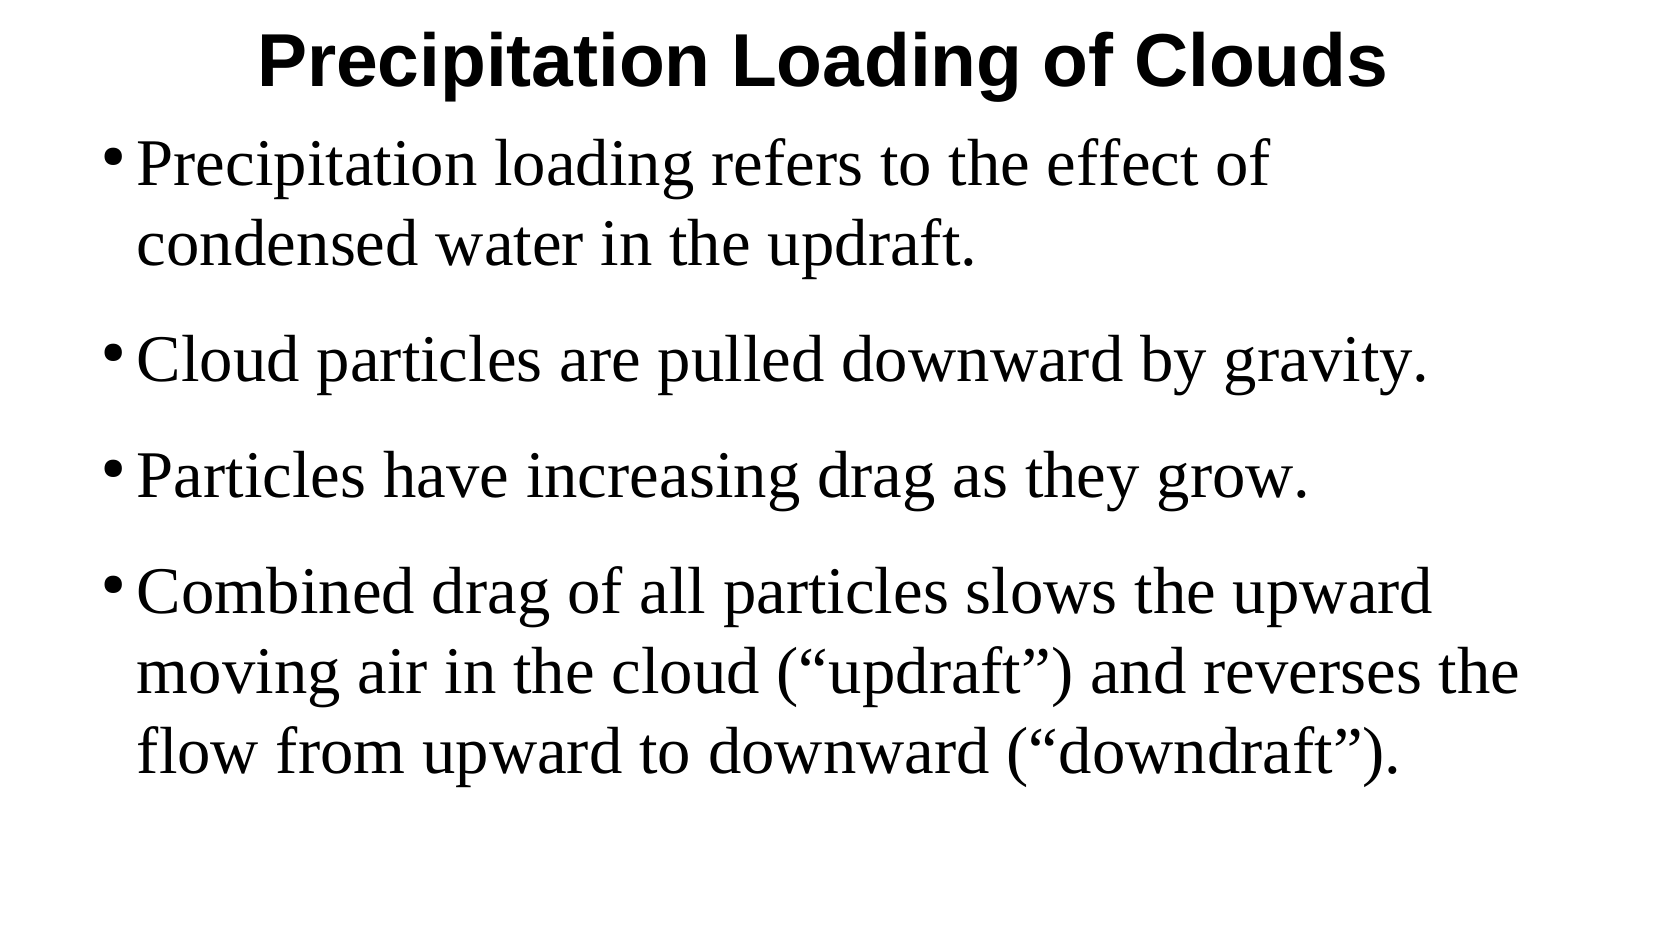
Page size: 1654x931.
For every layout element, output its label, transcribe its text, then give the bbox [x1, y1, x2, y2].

title Precipitation Loading of Clouds [0, 5, 1651, 107]
text_box Precipitation loading refers to the effect of condensed water in the updraft. Cloud particles are pulled downward by gravity. Particles have increasing drag as they grow. Combined drag of all particles slows the upward moving air in the cloud (“updraft”) and reverses the flow from upward to downward (“downdraft”). [67, 111, 1558, 794]
